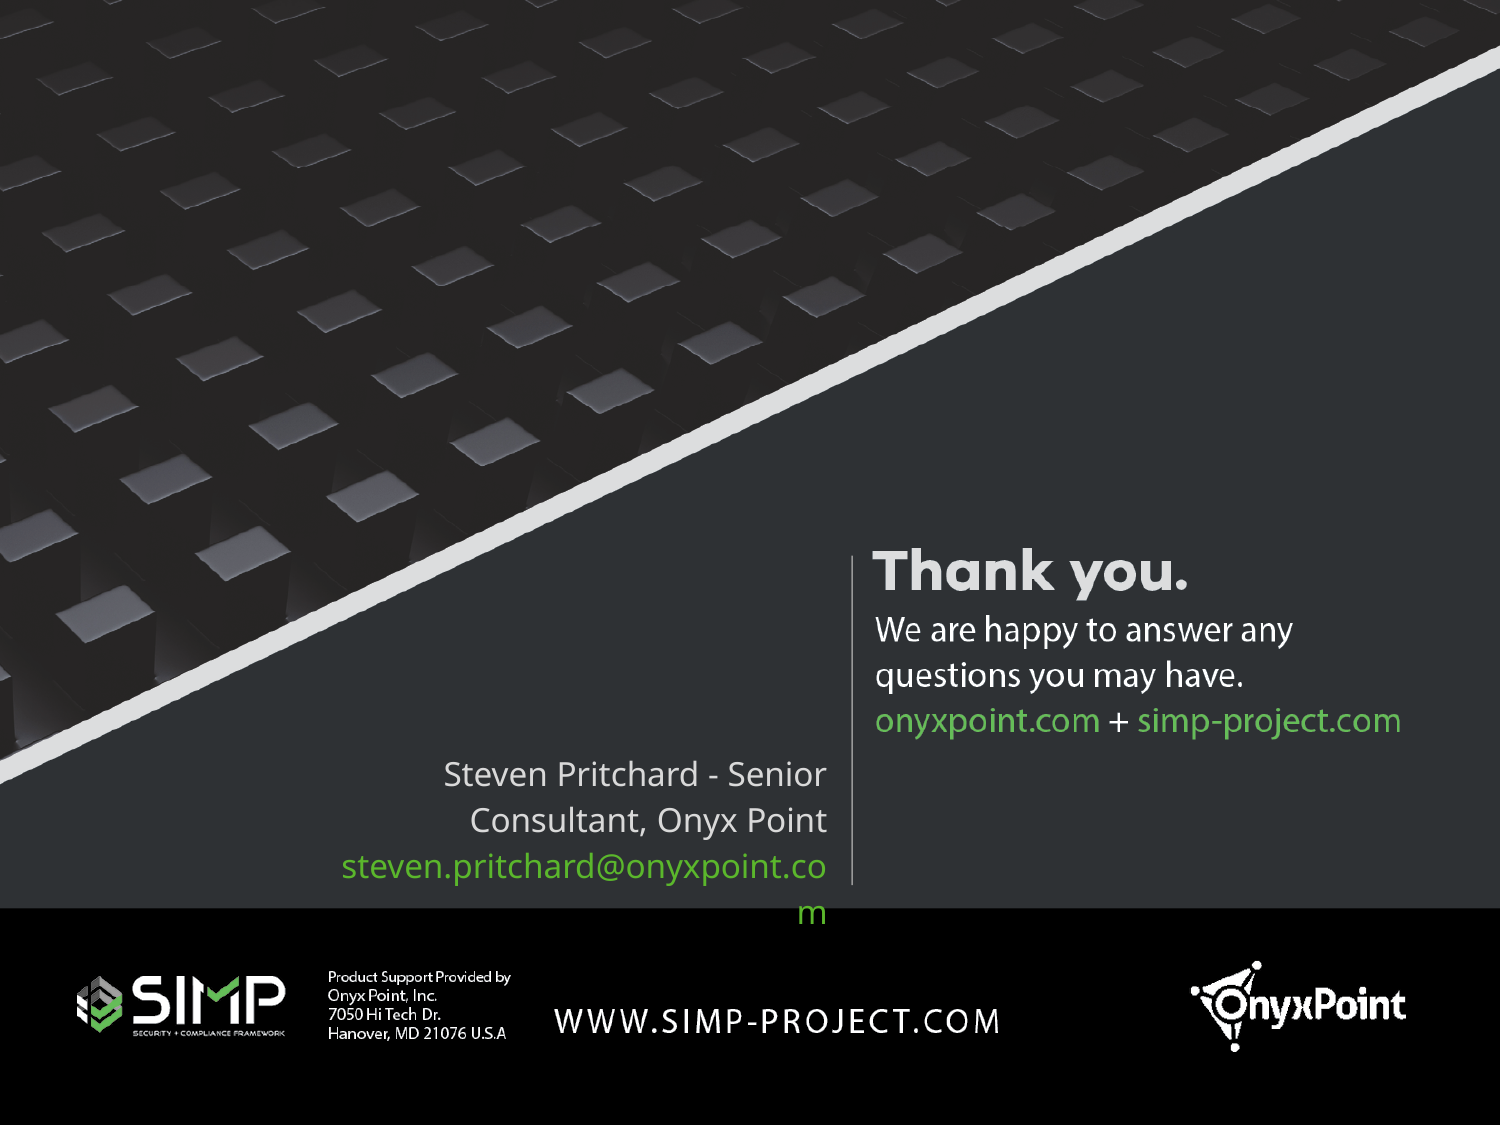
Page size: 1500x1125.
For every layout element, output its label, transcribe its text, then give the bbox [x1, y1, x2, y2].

text_box Steven Pritchard - Senior Consultant, Onyx Point steven.pritchard@onyxpoint.com [325, 737, 843, 981]
picture [0, 0, 1500, 1125]
